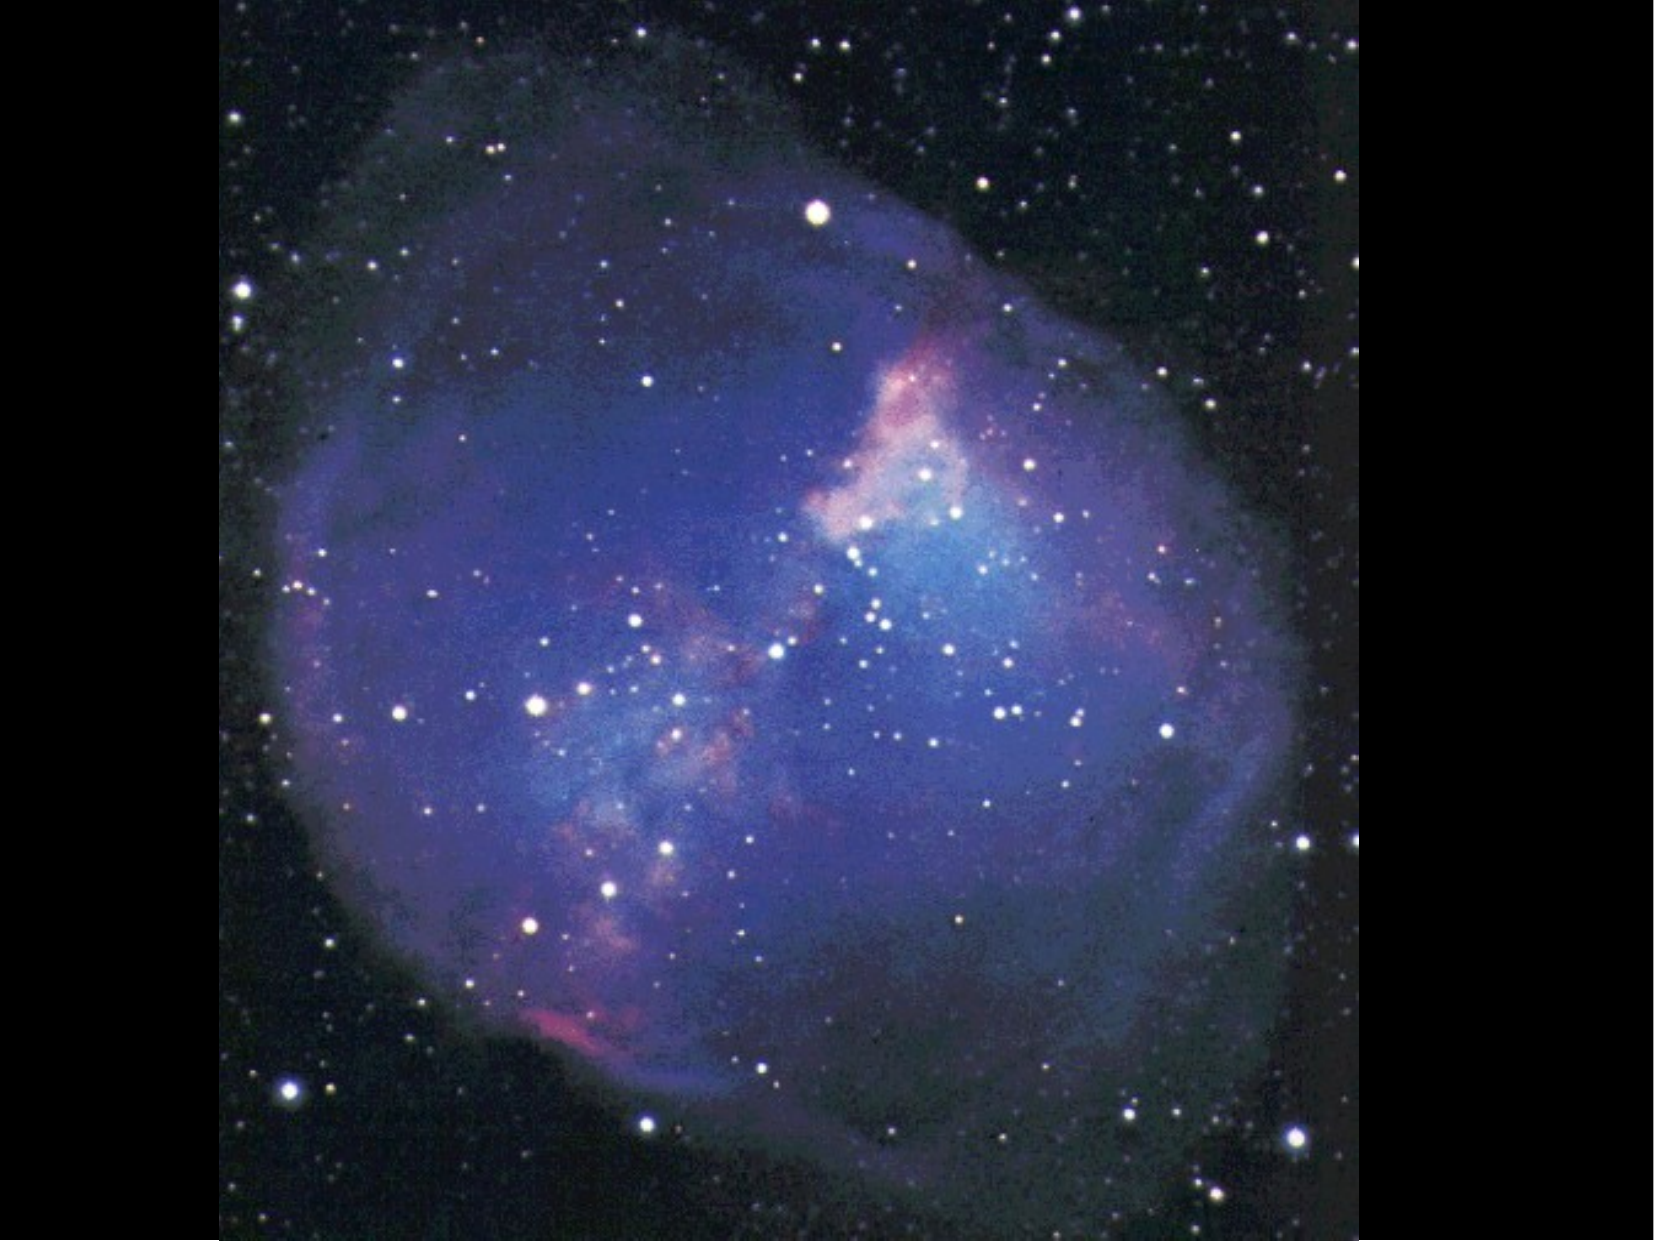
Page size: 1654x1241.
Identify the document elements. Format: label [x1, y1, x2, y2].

picture [219, 0, 1359, 1241]
